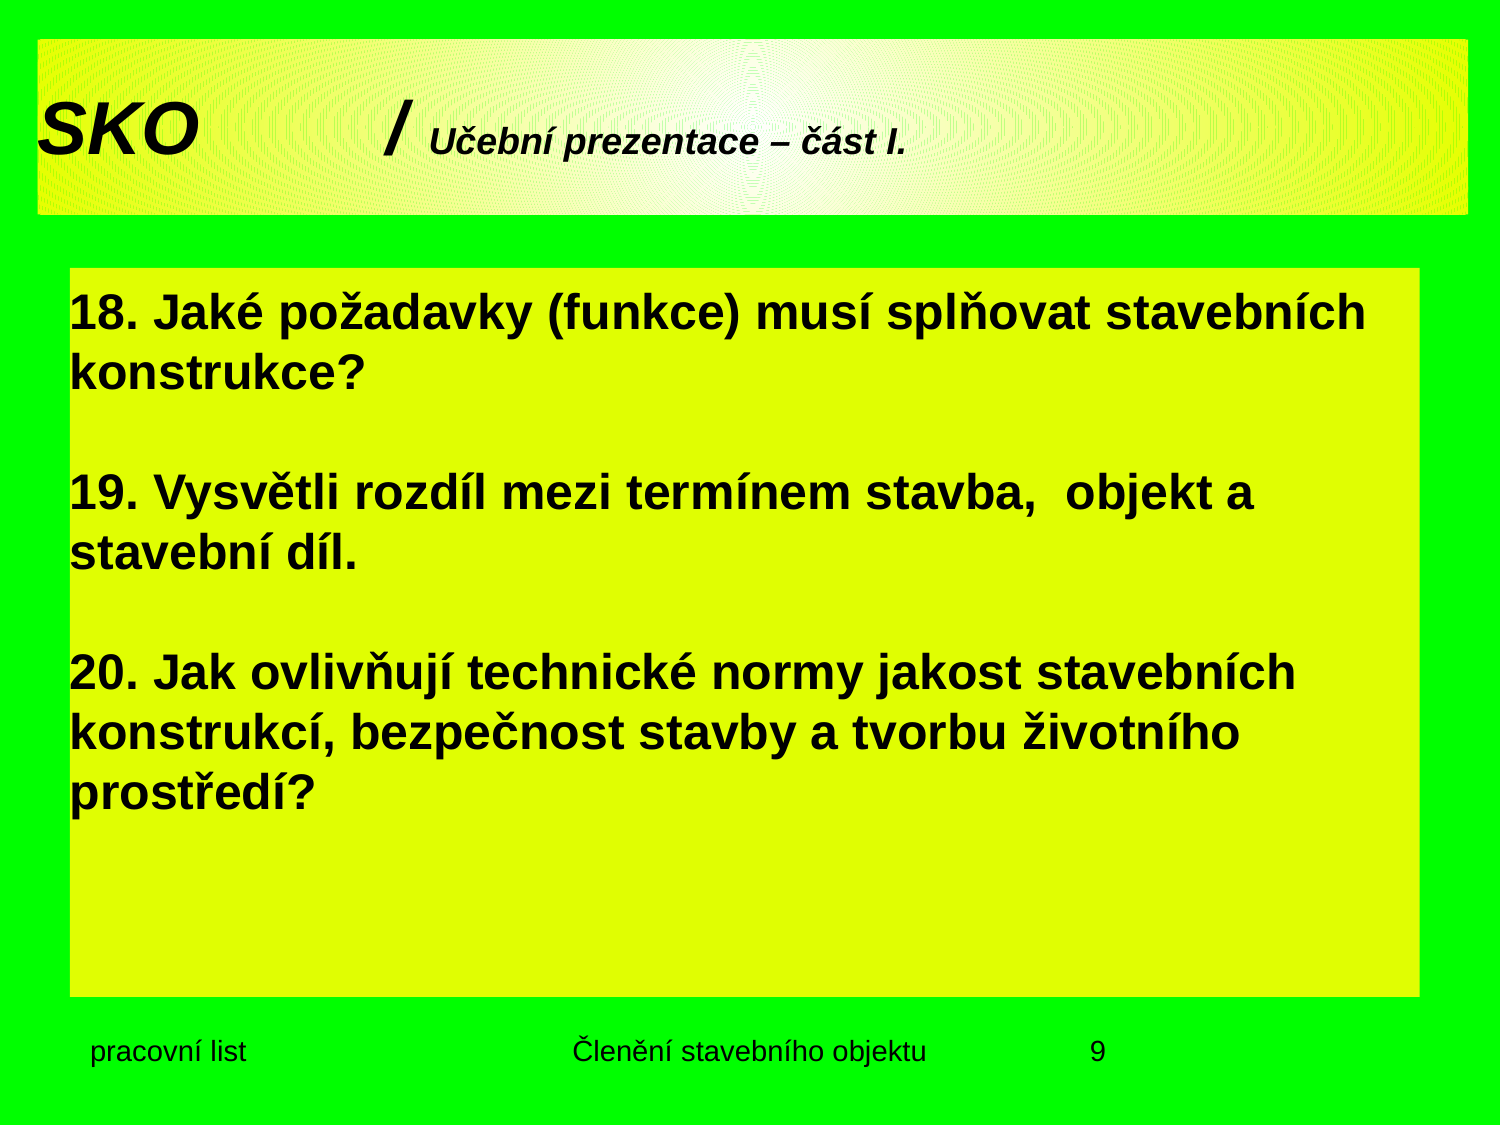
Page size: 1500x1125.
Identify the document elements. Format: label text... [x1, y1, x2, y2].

text_box 18. Jaké požadavky (funkce) musí splňovat stavebních konstrukce? 19. Vysvětli rozdíl mezi termínem stavba, objekt a stavební díl. 20. Jak ovlivňují technické normy jakost stavebních konstrukcí, bezpečnost stavby a tvorbu životního prostředí? [69, 267, 1420, 997]
text_box SKO / Učební prezentace – část I. [38, 40, 1468, 214]
text_box Členění stavebního objektu [512, 1024, 988, 1103]
text_box [1074, 1024, 1426, 1103]
text_box pracovní list [75, 1024, 426, 1103]
